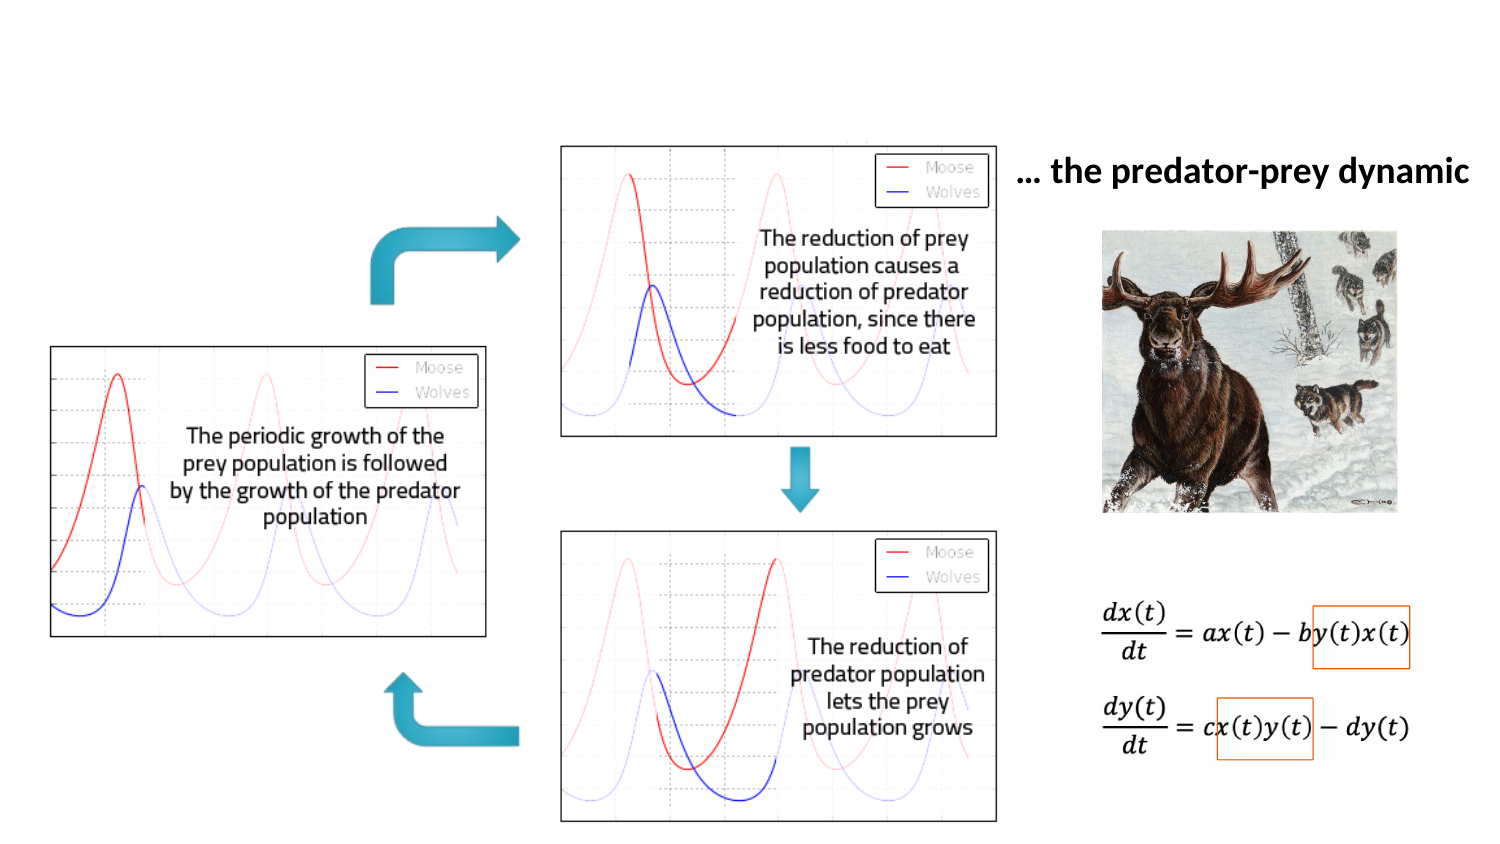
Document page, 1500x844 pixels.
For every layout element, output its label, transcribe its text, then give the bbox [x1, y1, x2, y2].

picture [1065, 568, 1435, 804]
picture [1102, 230, 1398, 513]
text_box … the predator-prey dynamic [1000, 138, 1500, 199]
picture [41, 138, 1001, 827]
